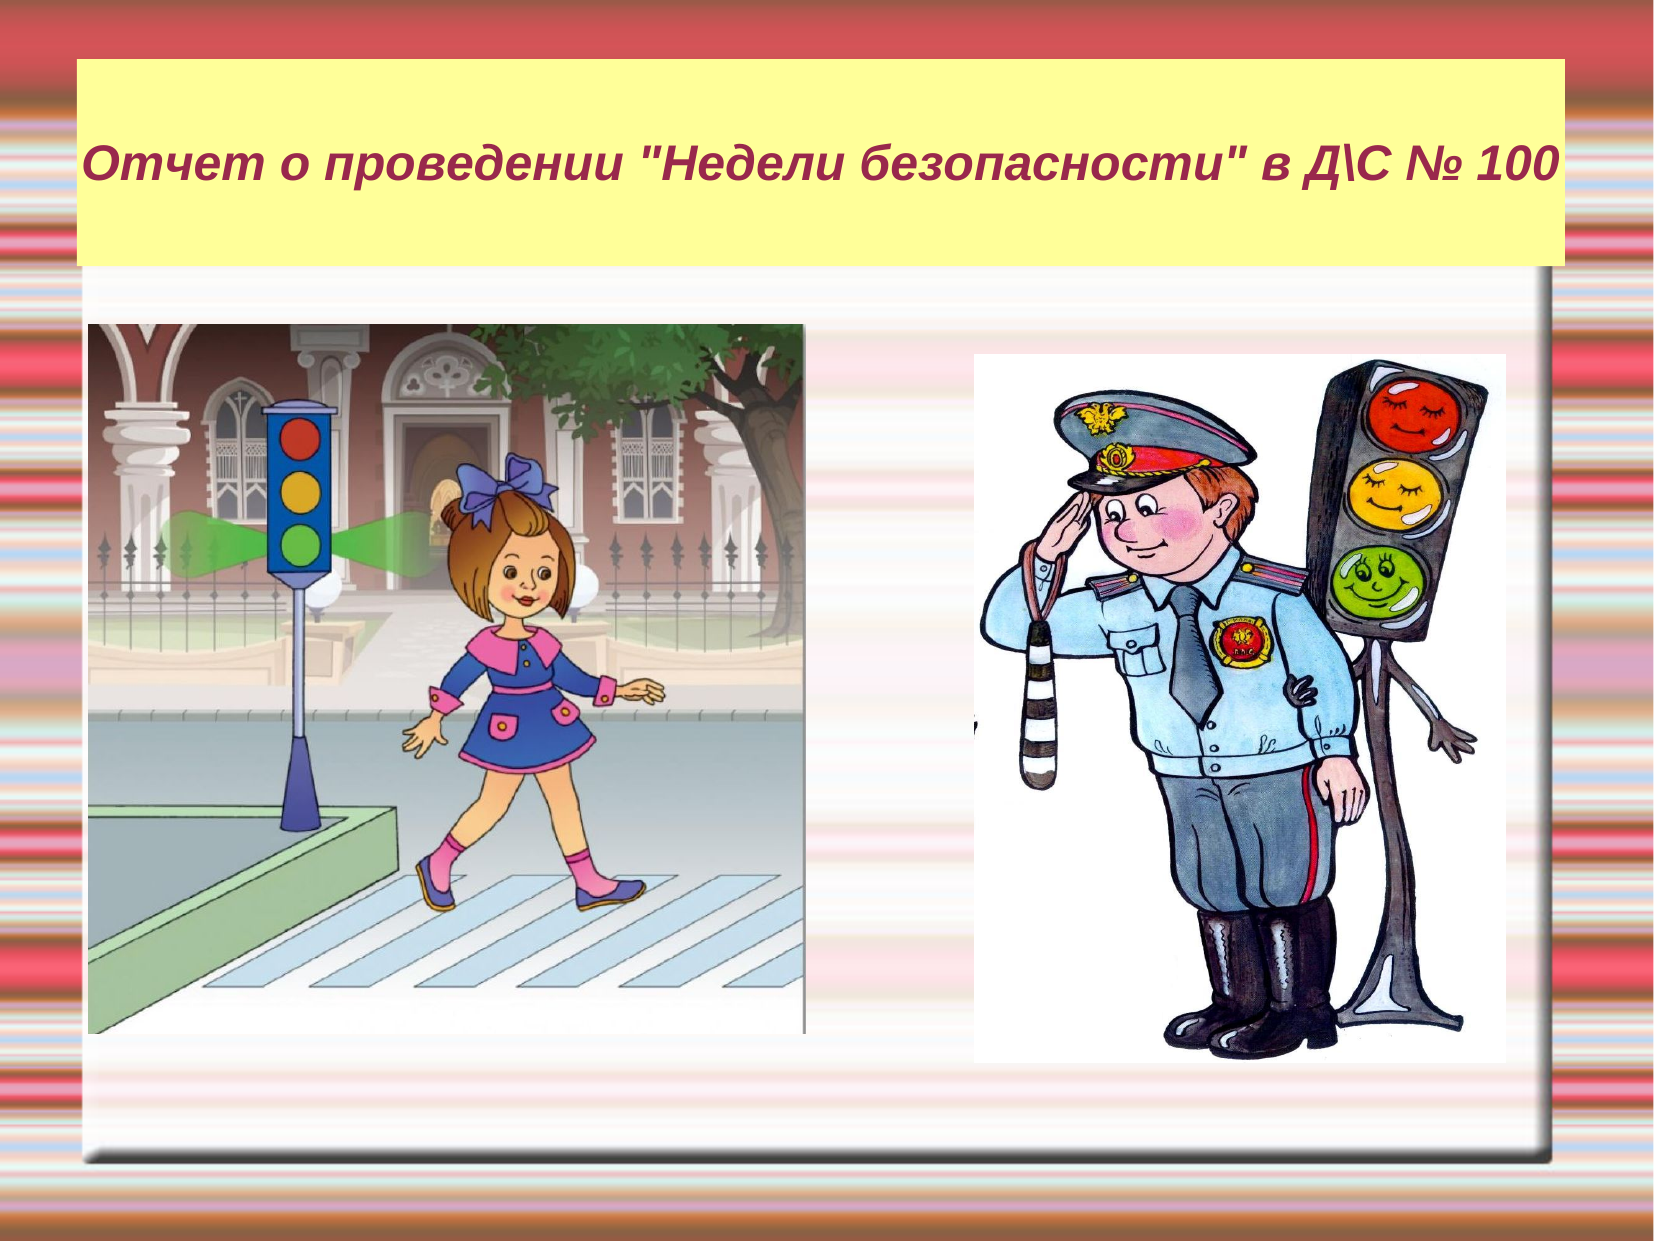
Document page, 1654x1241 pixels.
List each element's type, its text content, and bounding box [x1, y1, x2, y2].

title Отчет о проведении "Недели безопасности" в Д\С № 100 [76, 59, 1565, 267]
picture [0, 0, 1654, 1241]
